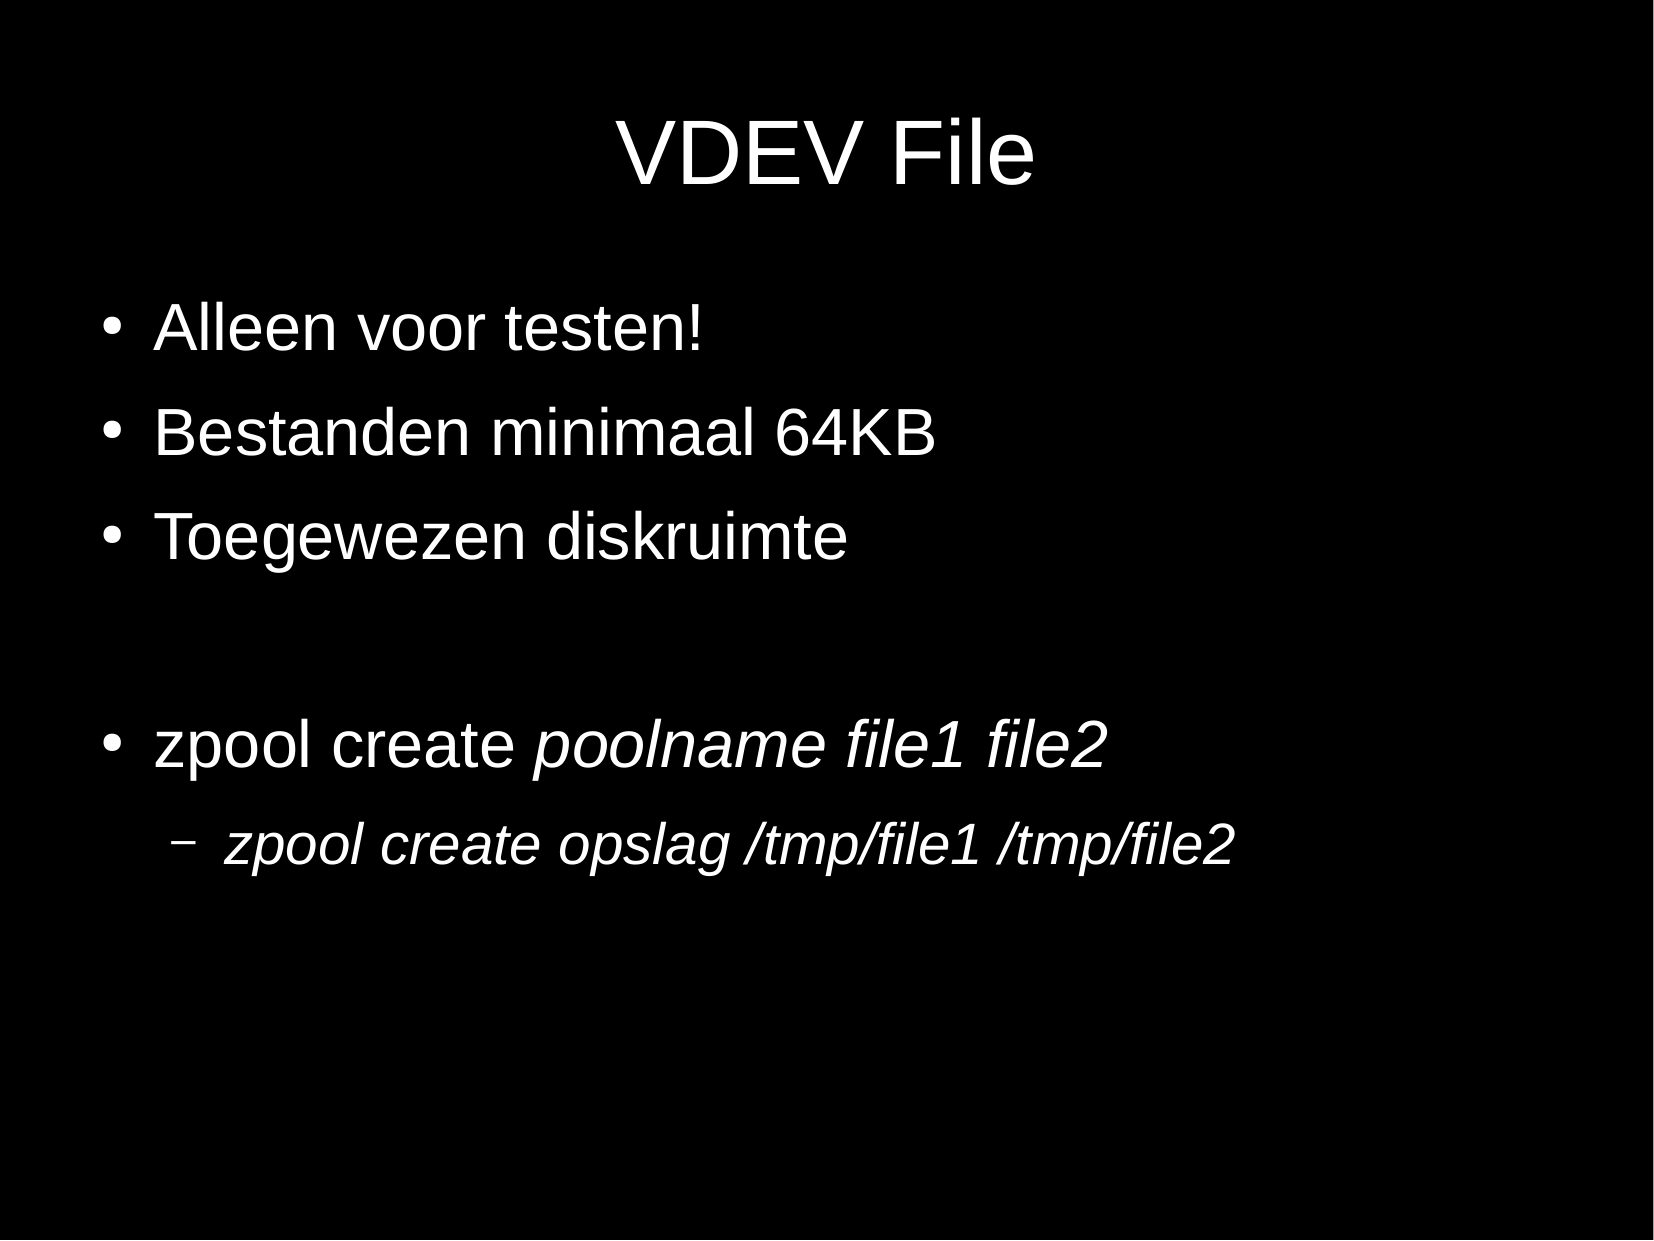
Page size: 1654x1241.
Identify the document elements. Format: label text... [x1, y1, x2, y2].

title VDEV File [82, 49, 1571, 257]
list Alleen voor testen! Bestanden minimaal 64KB Toegewezen diskruimte zpool create poolname file1 file2 zpool create opslag /tmp/file1 /tmp/file2 [82, 290, 1571, 1010]
